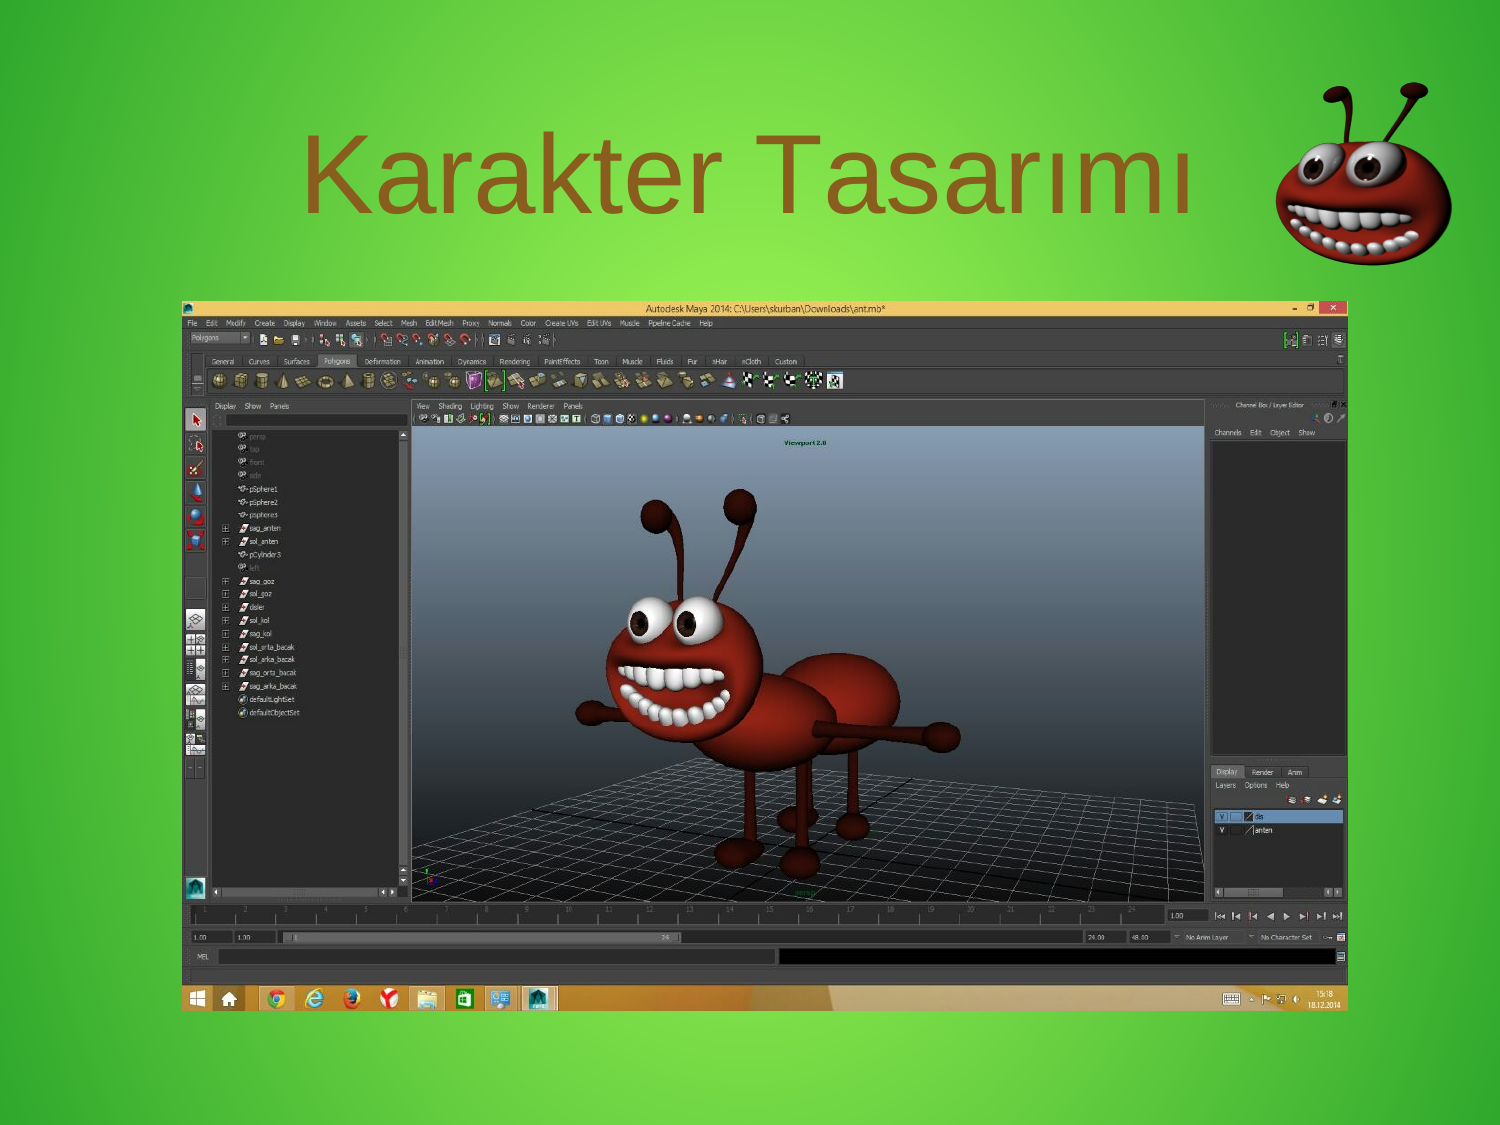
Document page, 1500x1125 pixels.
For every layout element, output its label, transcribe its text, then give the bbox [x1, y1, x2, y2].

picture [1275, 82, 1453, 266]
text_box Karakter Tasarımı [113, 93, 1386, 267]
picture [182, 301, 1348, 1011]
